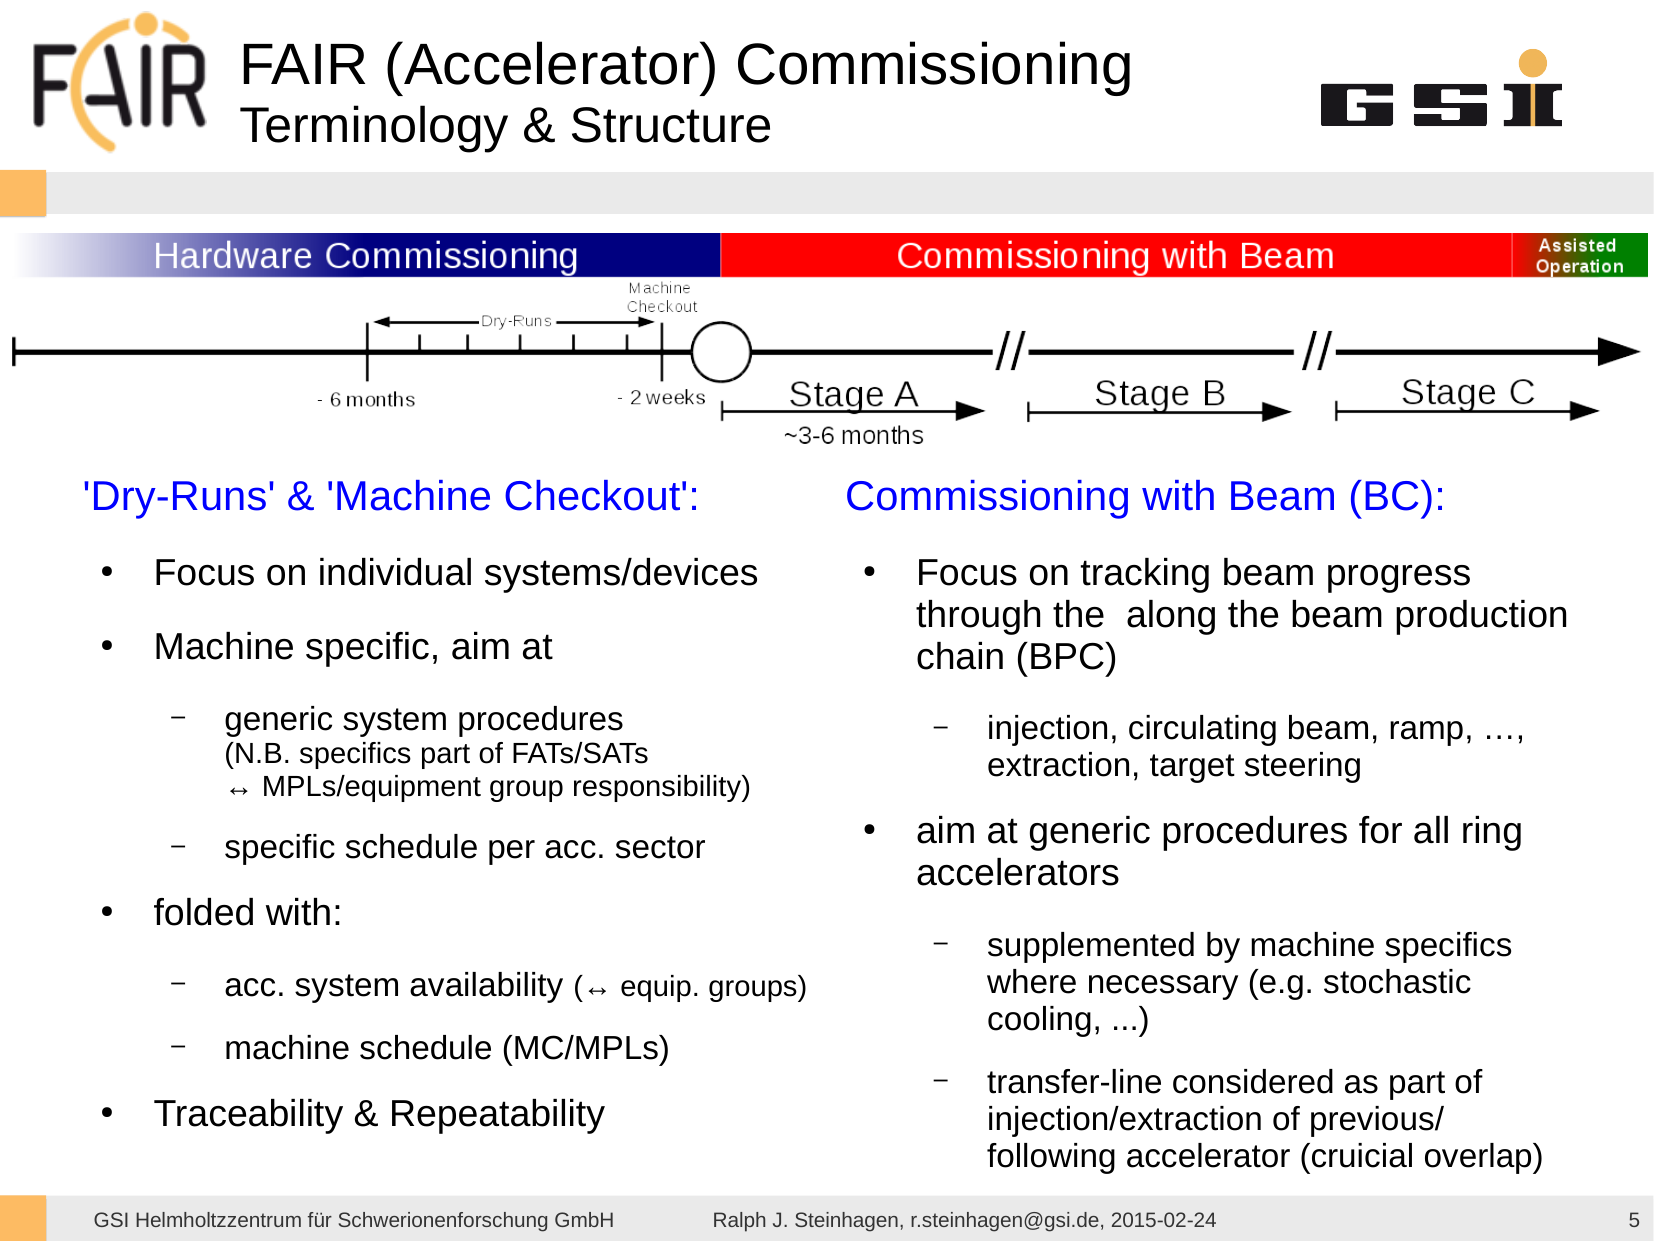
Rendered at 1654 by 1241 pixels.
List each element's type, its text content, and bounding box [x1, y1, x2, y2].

picture [11, 233, 1648, 444]
title FAIR (Accelerator) Commissioning Terminology & Structure [239, 23, 1301, 162]
picture [1319, 46, 1564, 129]
list Commissioning with Beam (BC): Focus on tracking beam progress through the along the beam production chain (BPC) injection, circulating beam, ramp, …, extraction, target steering aim at generic procedures for all ring accelerators supplemented by machine specifics where necessary (e.g. stochastic cooling, ...) transfer-line considered as part of injection/extraction of previous/ following accelerator (cruicial overlap) [845, 472, 1572, 1158]
list 'Dry-Runs' & 'Machine Checkout': Focus on individual systems/devices Machine specific, aim at generic system procedures (N.B. specifics part of FATs/SATs ↔ MPLs/equipment group responsibility) specific schedule per acc. sector folded with: acc. system availability (↔ equip. groups) machine schedule (MC/MPLs) Traceability & Repeatability [82, 472, 809, 1158]
picture [33, 10, 207, 155]
